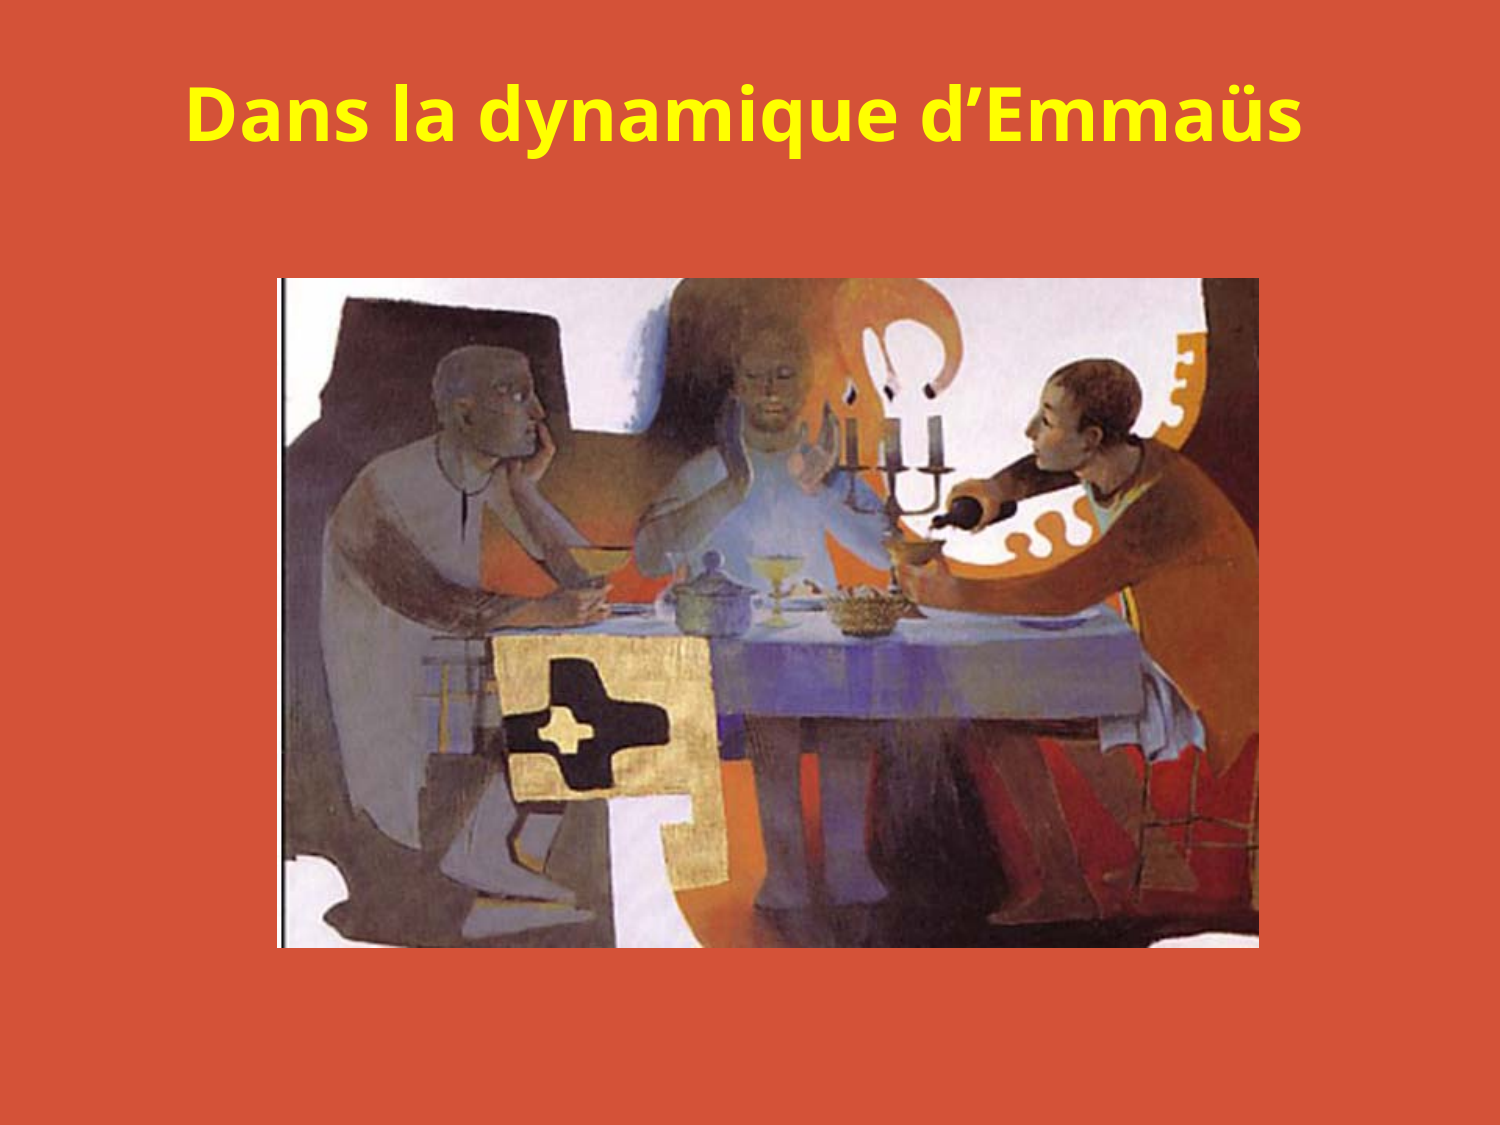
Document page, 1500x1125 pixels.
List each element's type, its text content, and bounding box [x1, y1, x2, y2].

text_box Dans la dynamique d’Emmaüs [34, 59, 1455, 165]
picture [277, 278, 1259, 948]
